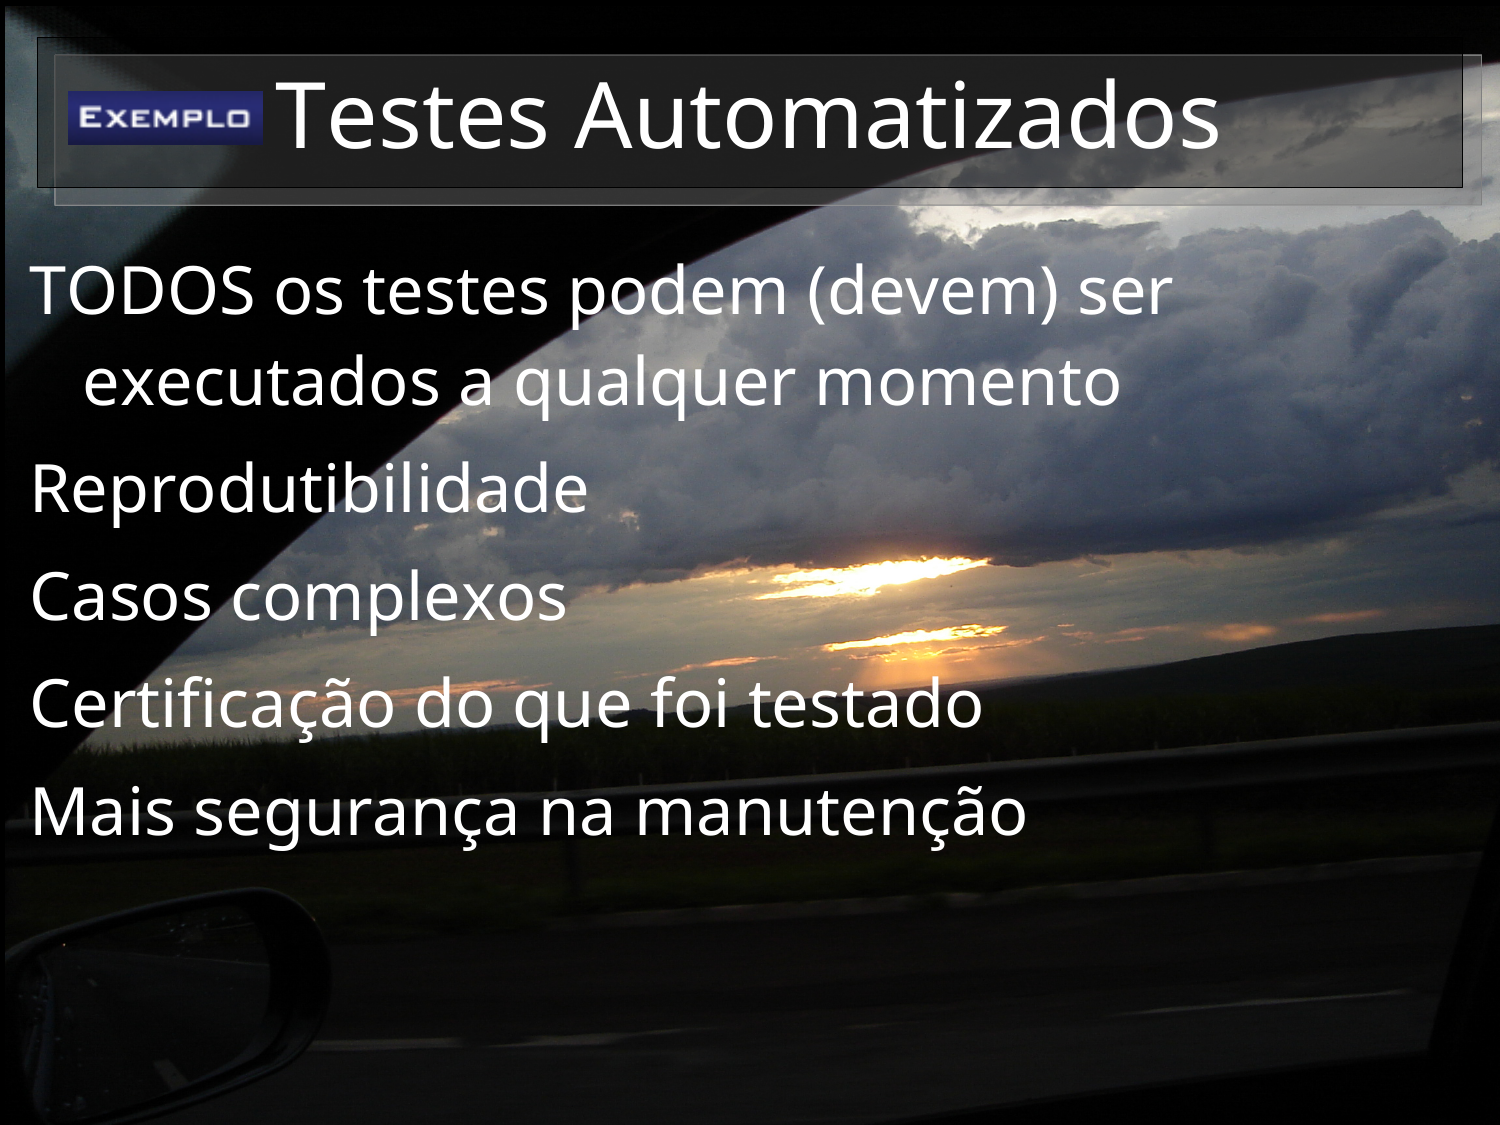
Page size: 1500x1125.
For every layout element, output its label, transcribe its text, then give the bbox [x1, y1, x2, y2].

title Testes Automatizados [29, 38, 1470, 188]
picture [5, 6, 1500, 1125]
list TODOS os testes podem (devem) ser executados a qualquer momento Reprodutibilidade Casos complexos Certificação do que foi testado Mais segurança na manutenção [29, 243, 1470, 1031]
